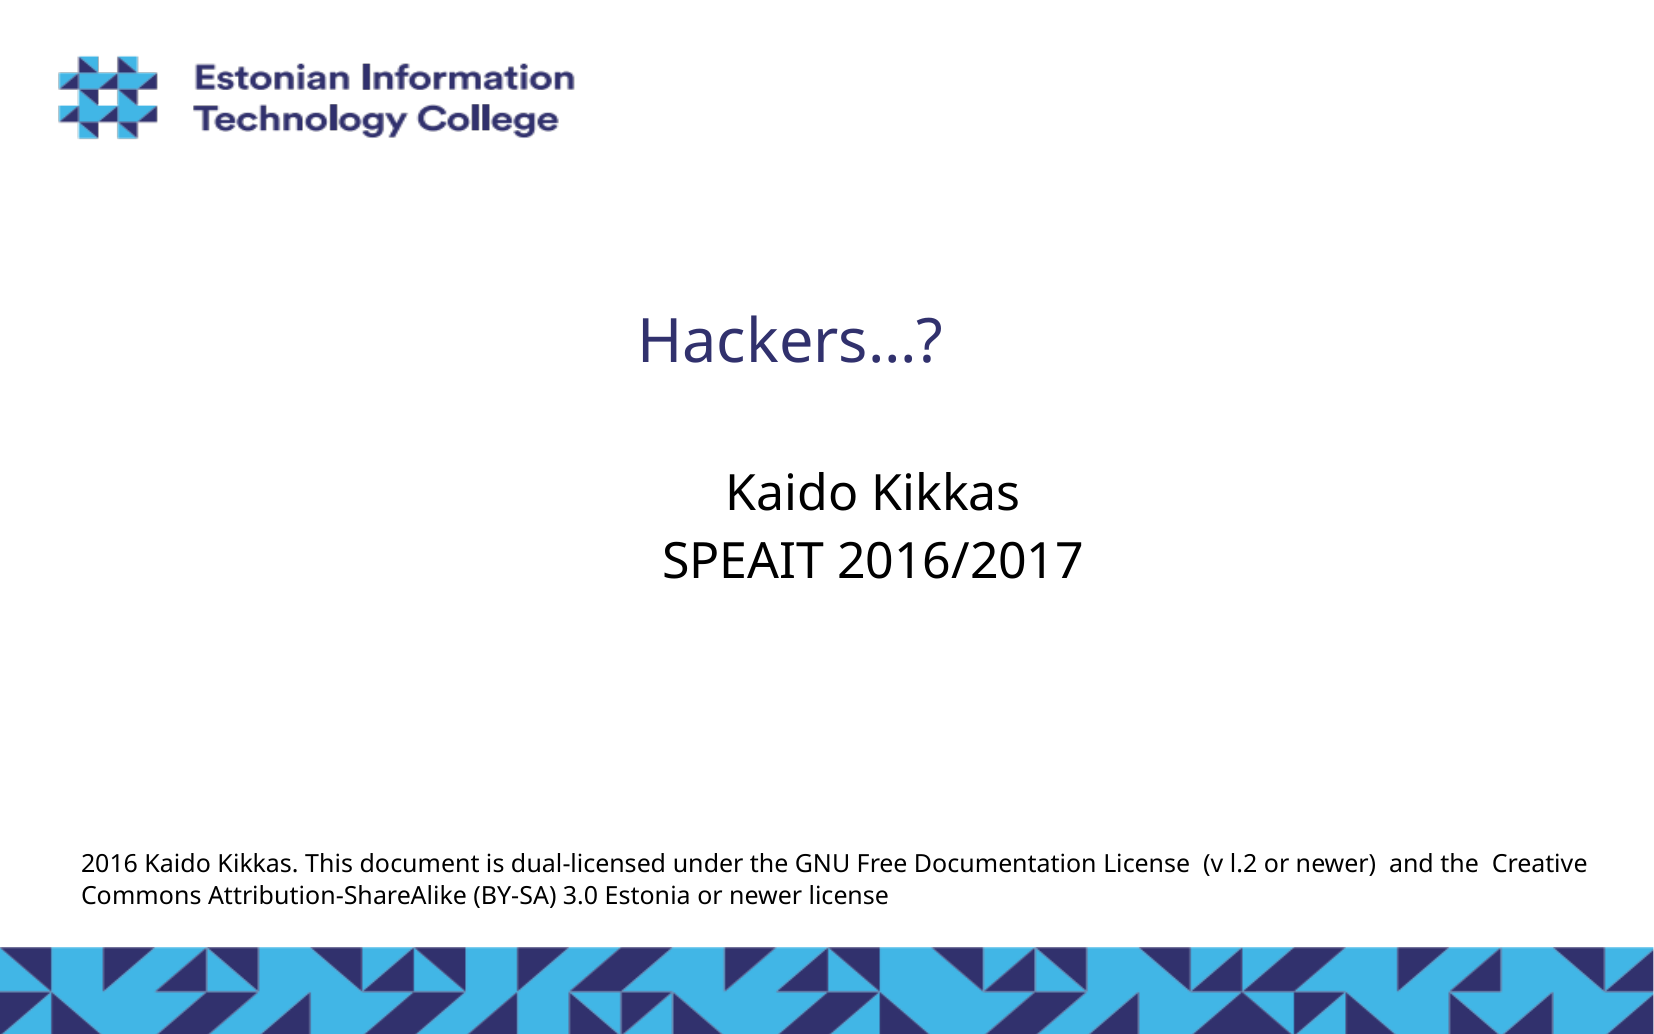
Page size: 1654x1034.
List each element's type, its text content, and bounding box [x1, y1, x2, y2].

text_box Kaido Kikkas SPEAIT 2016/2017 [612, 449, 1134, 597]
title Hackers…? [222, 266, 1359, 411]
text_box 2016 Kaido Kikkas. This document is dual-licensed under the GNU Free Documentation License (v l.2 or newer) and the Creative Commons Attribution-ShareAlike (BY-SA) 3.0 Estonia or newer license [66, 839, 1654, 920]
